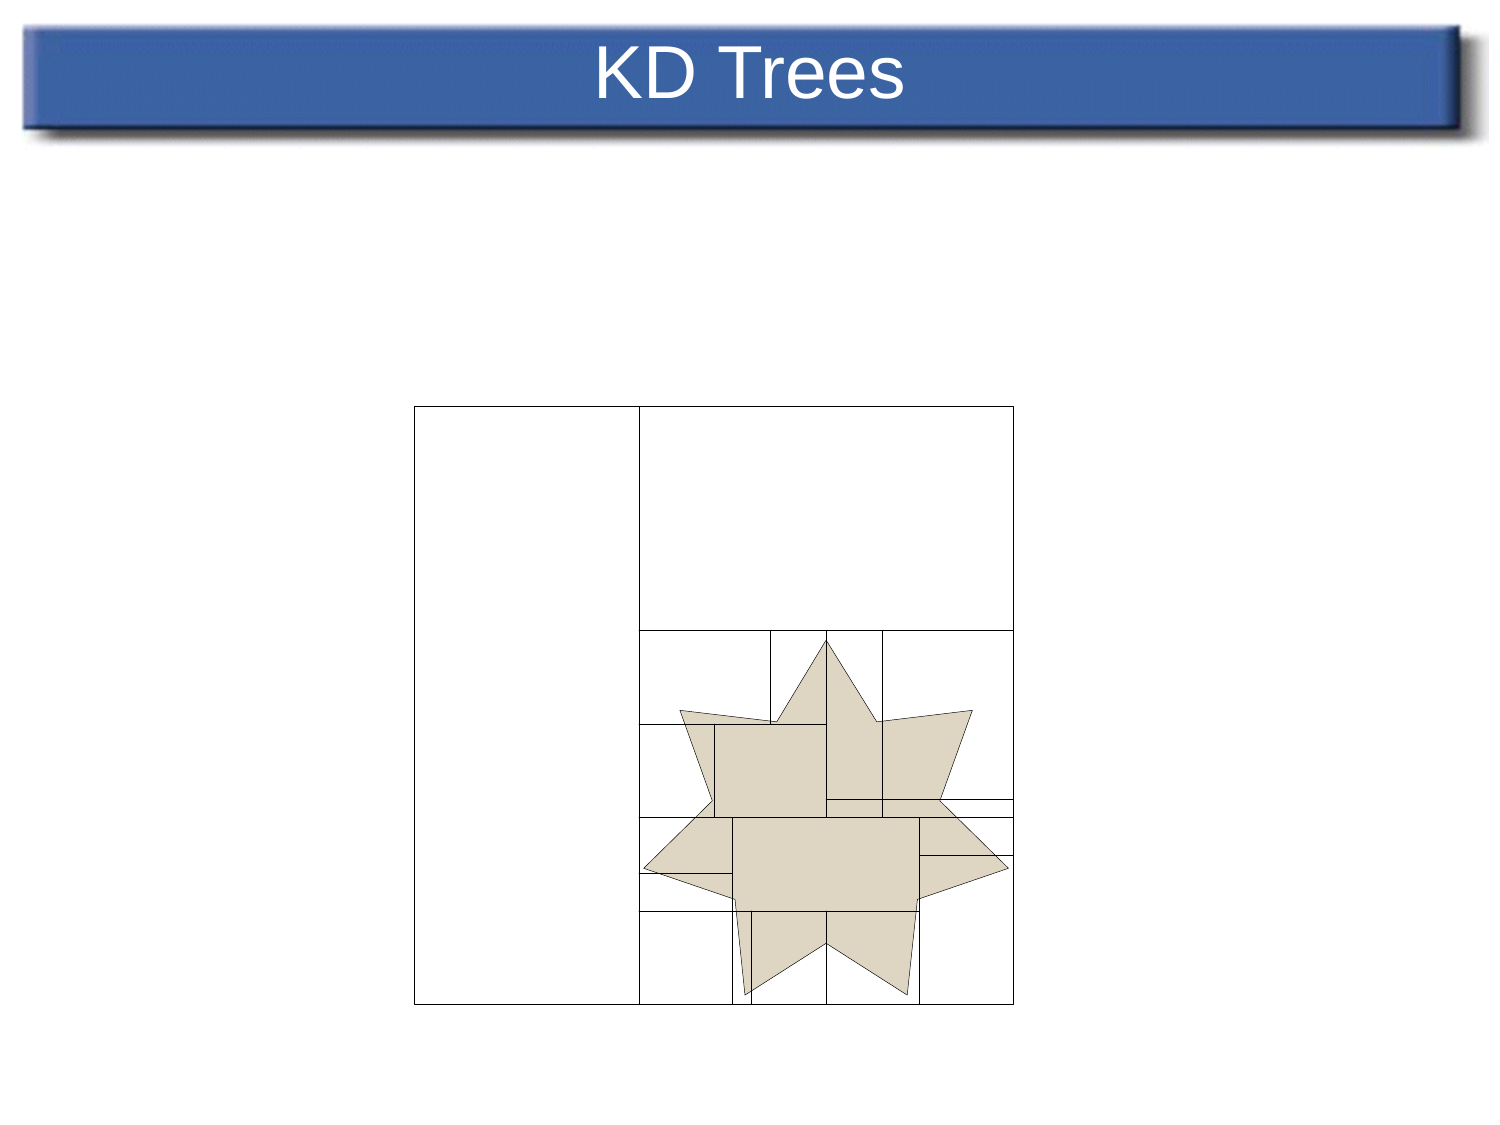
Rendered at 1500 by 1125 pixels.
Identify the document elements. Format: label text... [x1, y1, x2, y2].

chart [262, 375, 1268, 1047]
picture [21, 22, 1489, 149]
title KD Trees [75, 0, 1426, 138]
